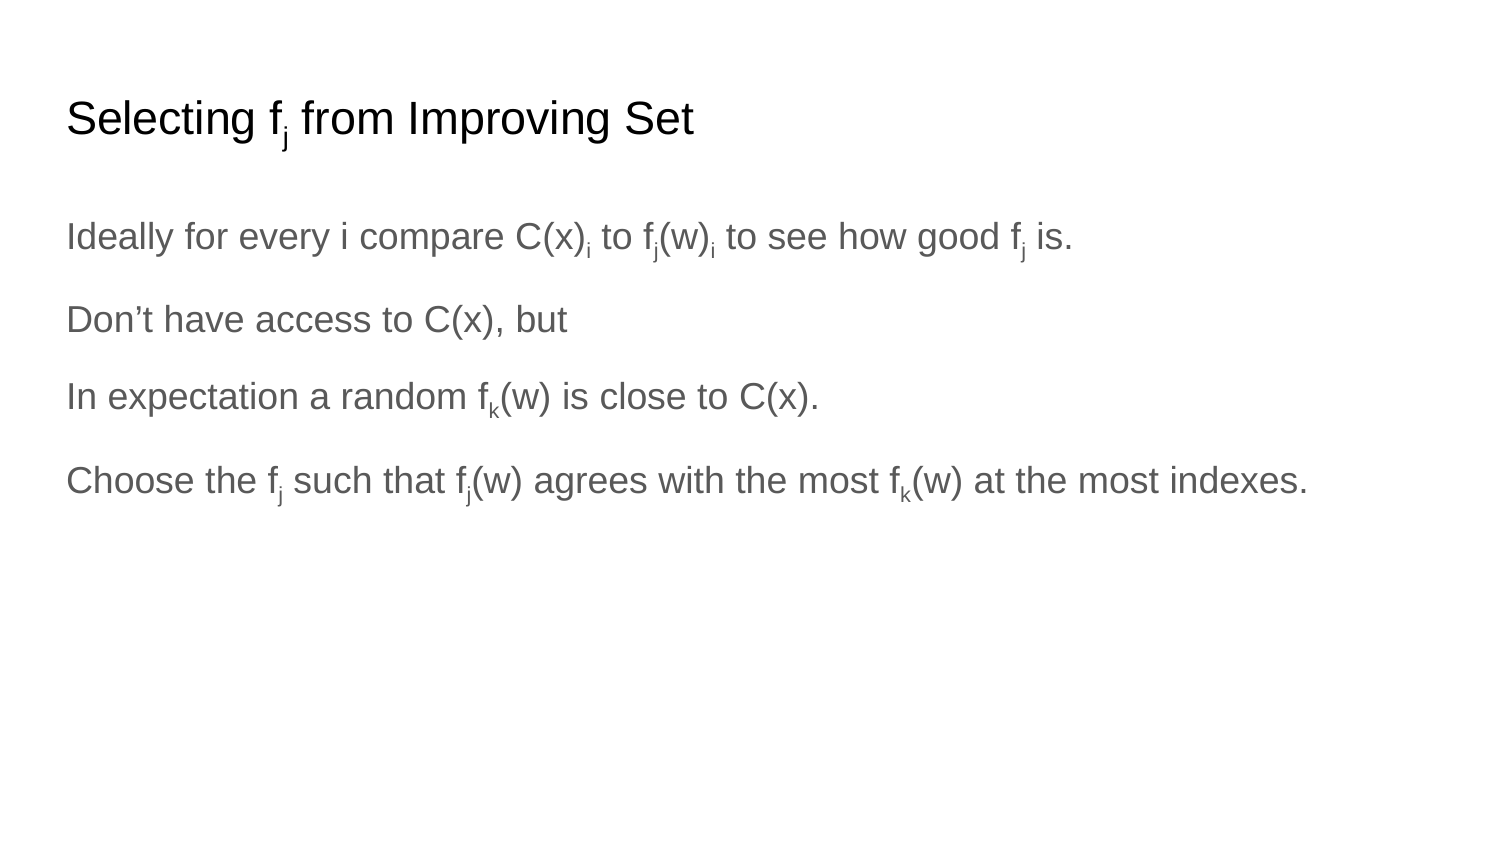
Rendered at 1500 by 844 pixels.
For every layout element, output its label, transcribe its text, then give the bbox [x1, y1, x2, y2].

list Ideally for every i compare C(x)i to fj(w)i to see how good fj is. Don’t have access to C(x), but In expectation a random fk(w) is close to C(x). Choose the fj such that fj(w) agrees with the most fk(w) at the most indexes. [51, 189, 1449, 708]
title Selecting fj from Improving Set [51, 72, 1449, 167]
